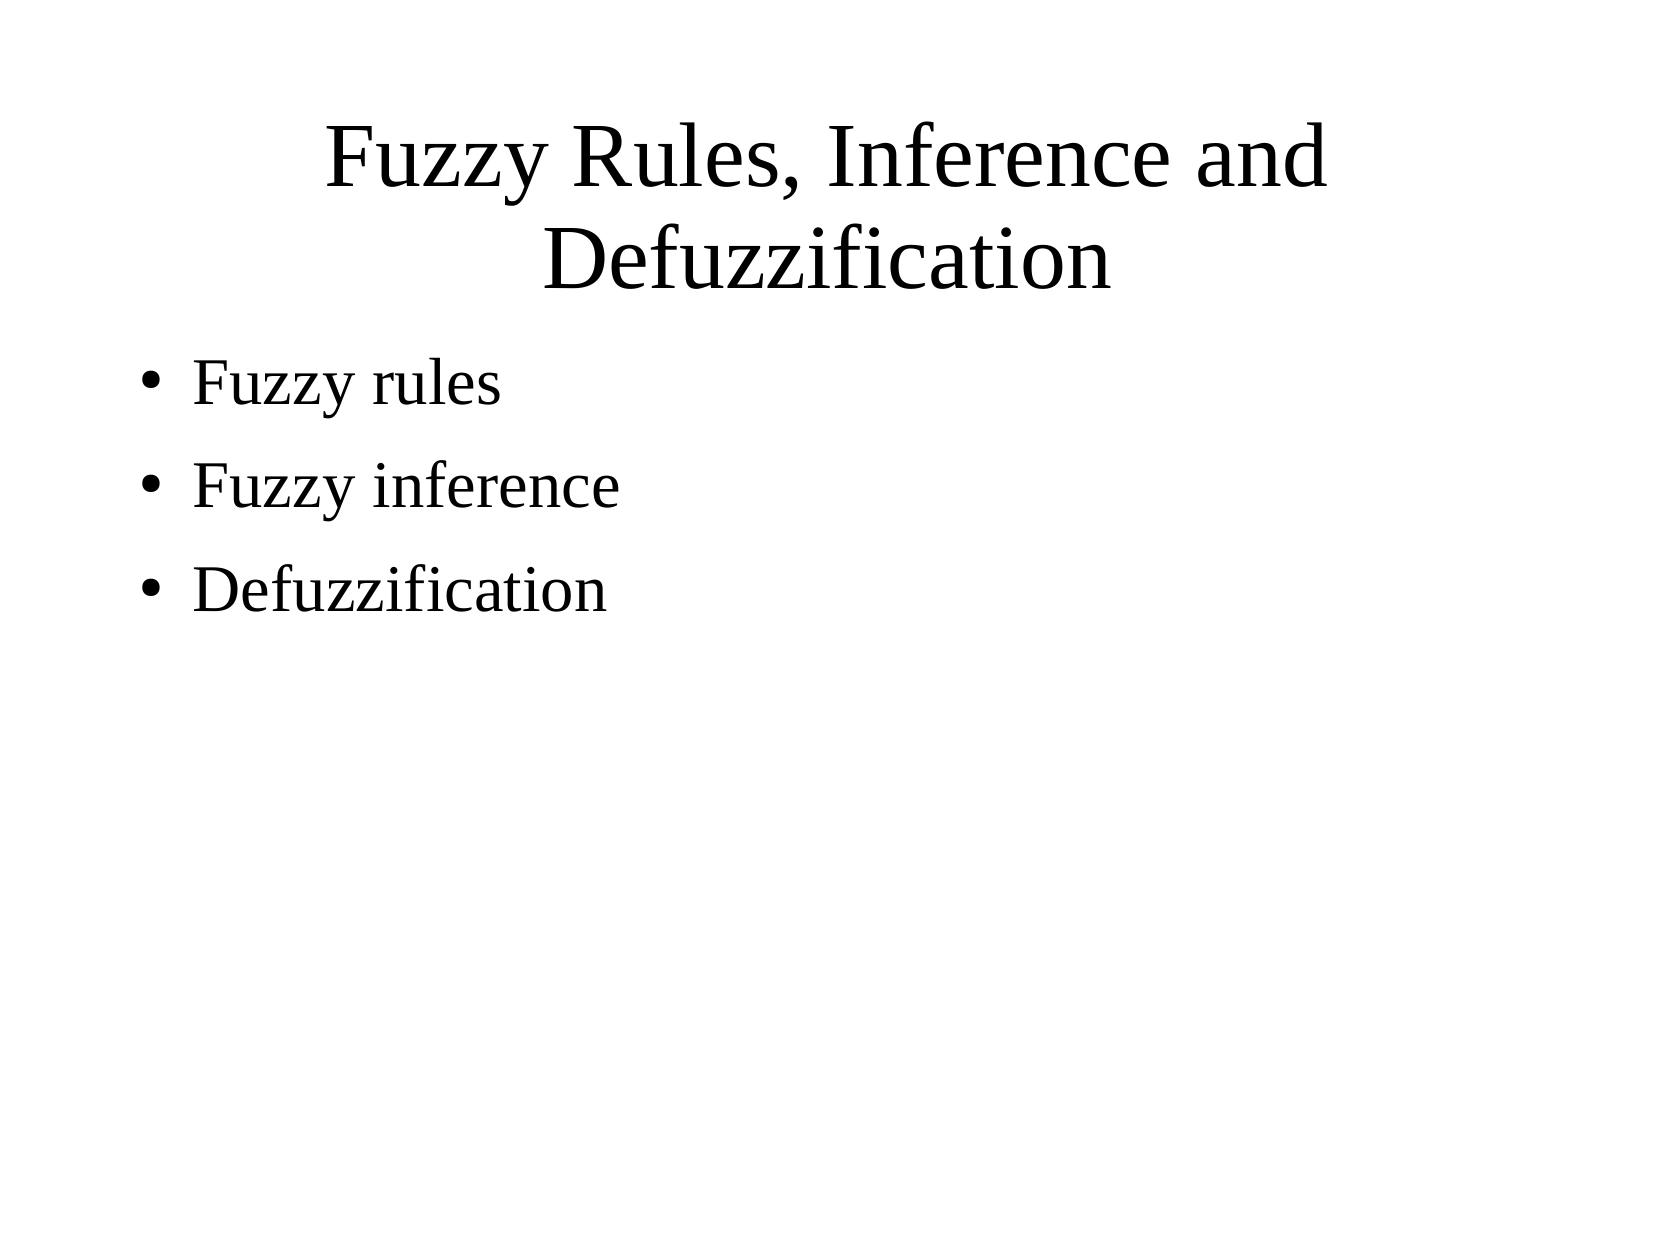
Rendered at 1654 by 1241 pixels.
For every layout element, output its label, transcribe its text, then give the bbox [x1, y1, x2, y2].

list Fuzzy rules Fuzzy inference Defuzzification [121, 344, 1534, 1127]
title Fuzzy Rules, Inference and Defuzzification [121, 102, 1534, 311]
